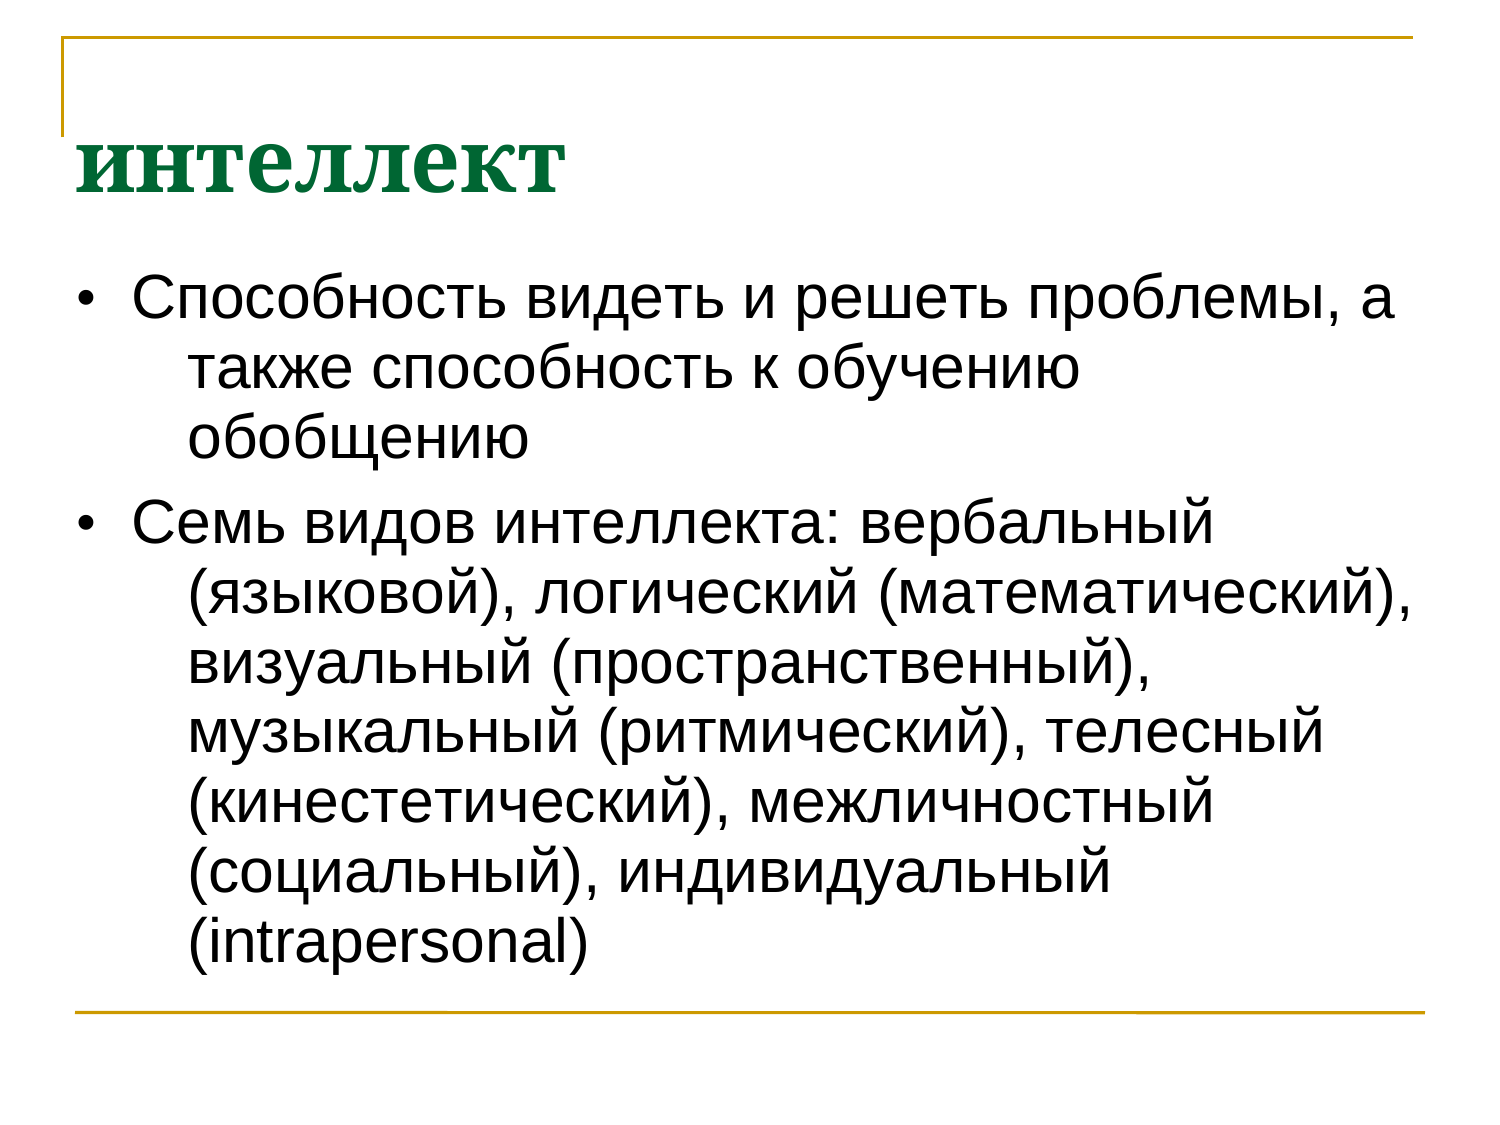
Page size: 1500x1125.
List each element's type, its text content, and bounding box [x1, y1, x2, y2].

list Способность видеть и решеть проблемы, а также способность к обучению обобщению Семь видов интеллекта: вербальный (языковой), логический (математический), визуальный (пространственный), музыкальный (ритмический), телесный (кинестетический), межличностный (социальный), индивидуальный (intrapersonal) [75, 262, 1425, 991]
title интеллект [75, 52, 1425, 262]
